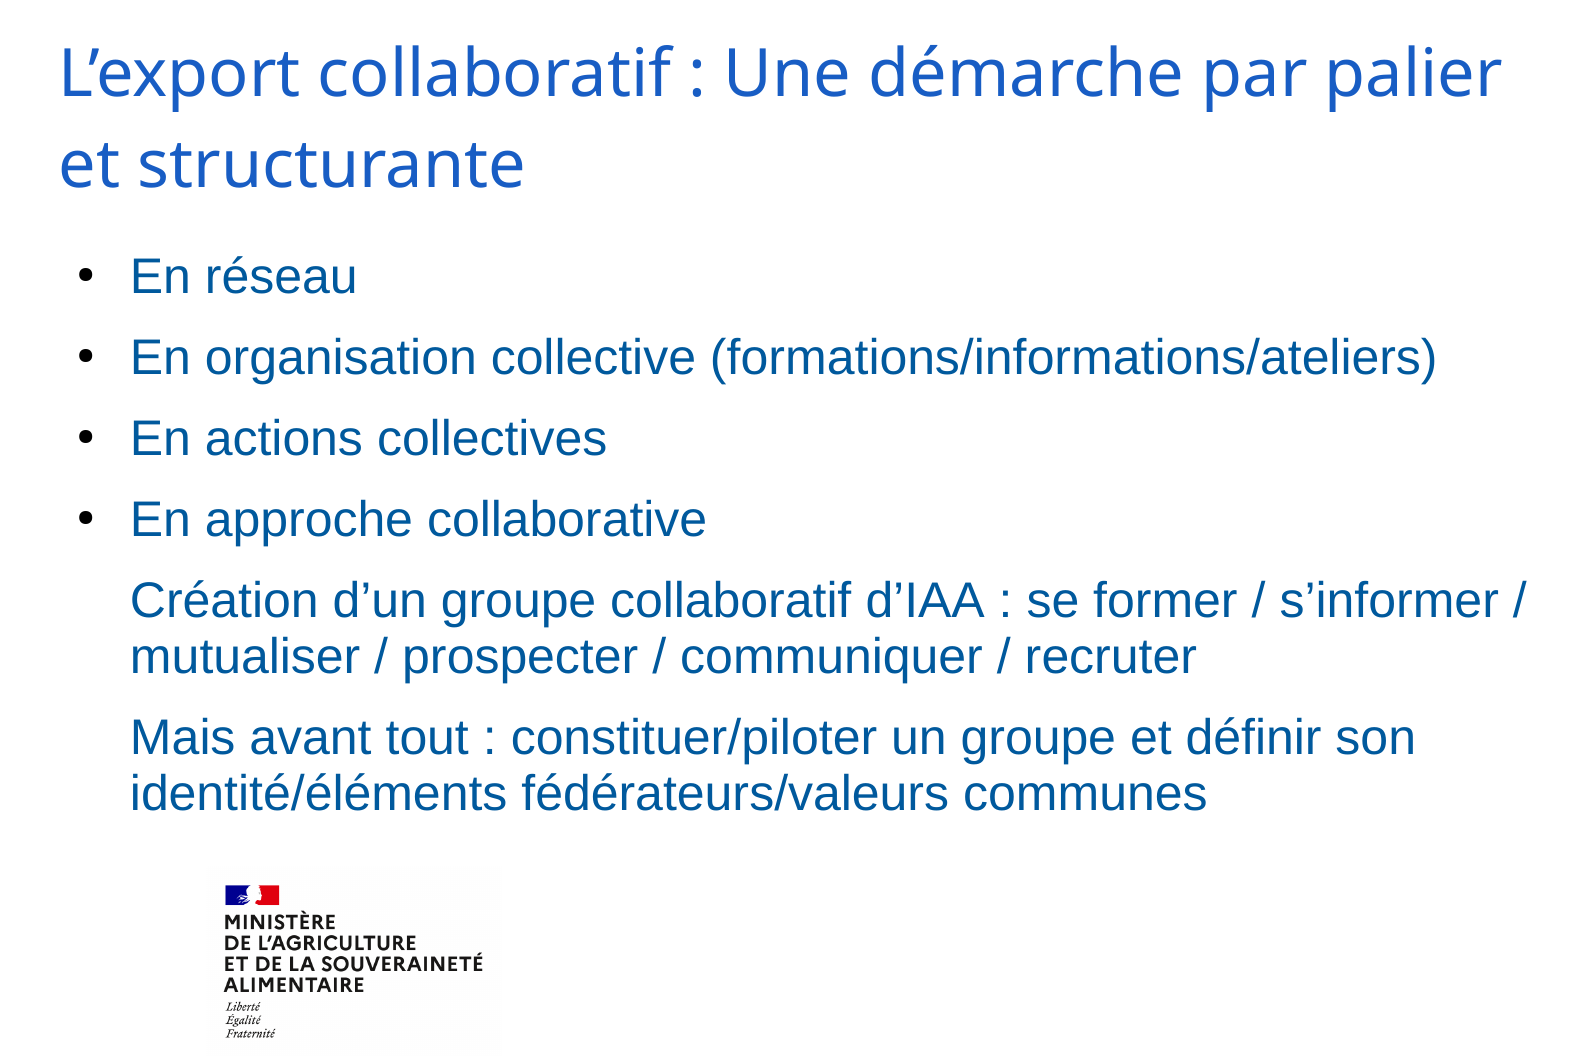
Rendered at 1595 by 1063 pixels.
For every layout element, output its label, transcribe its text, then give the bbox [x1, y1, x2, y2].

list En réseau En organisation collective (formations/informations/ateliers) En actions collectives En approche collaborative Création d’un groupe collaboratif d’IAA : se former / s’informer / mutualiser / prospecter / communiquer / recruter Mais avant tout : constituer/piloter un groupe et définir son identité/éléments fédérateurs/valeurs communes [59, 248, 1536, 866]
picture [206, 866, 502, 1056]
title L’export collaboratif : Une démarche par palier et structurante [59, 53, 1536, 207]
